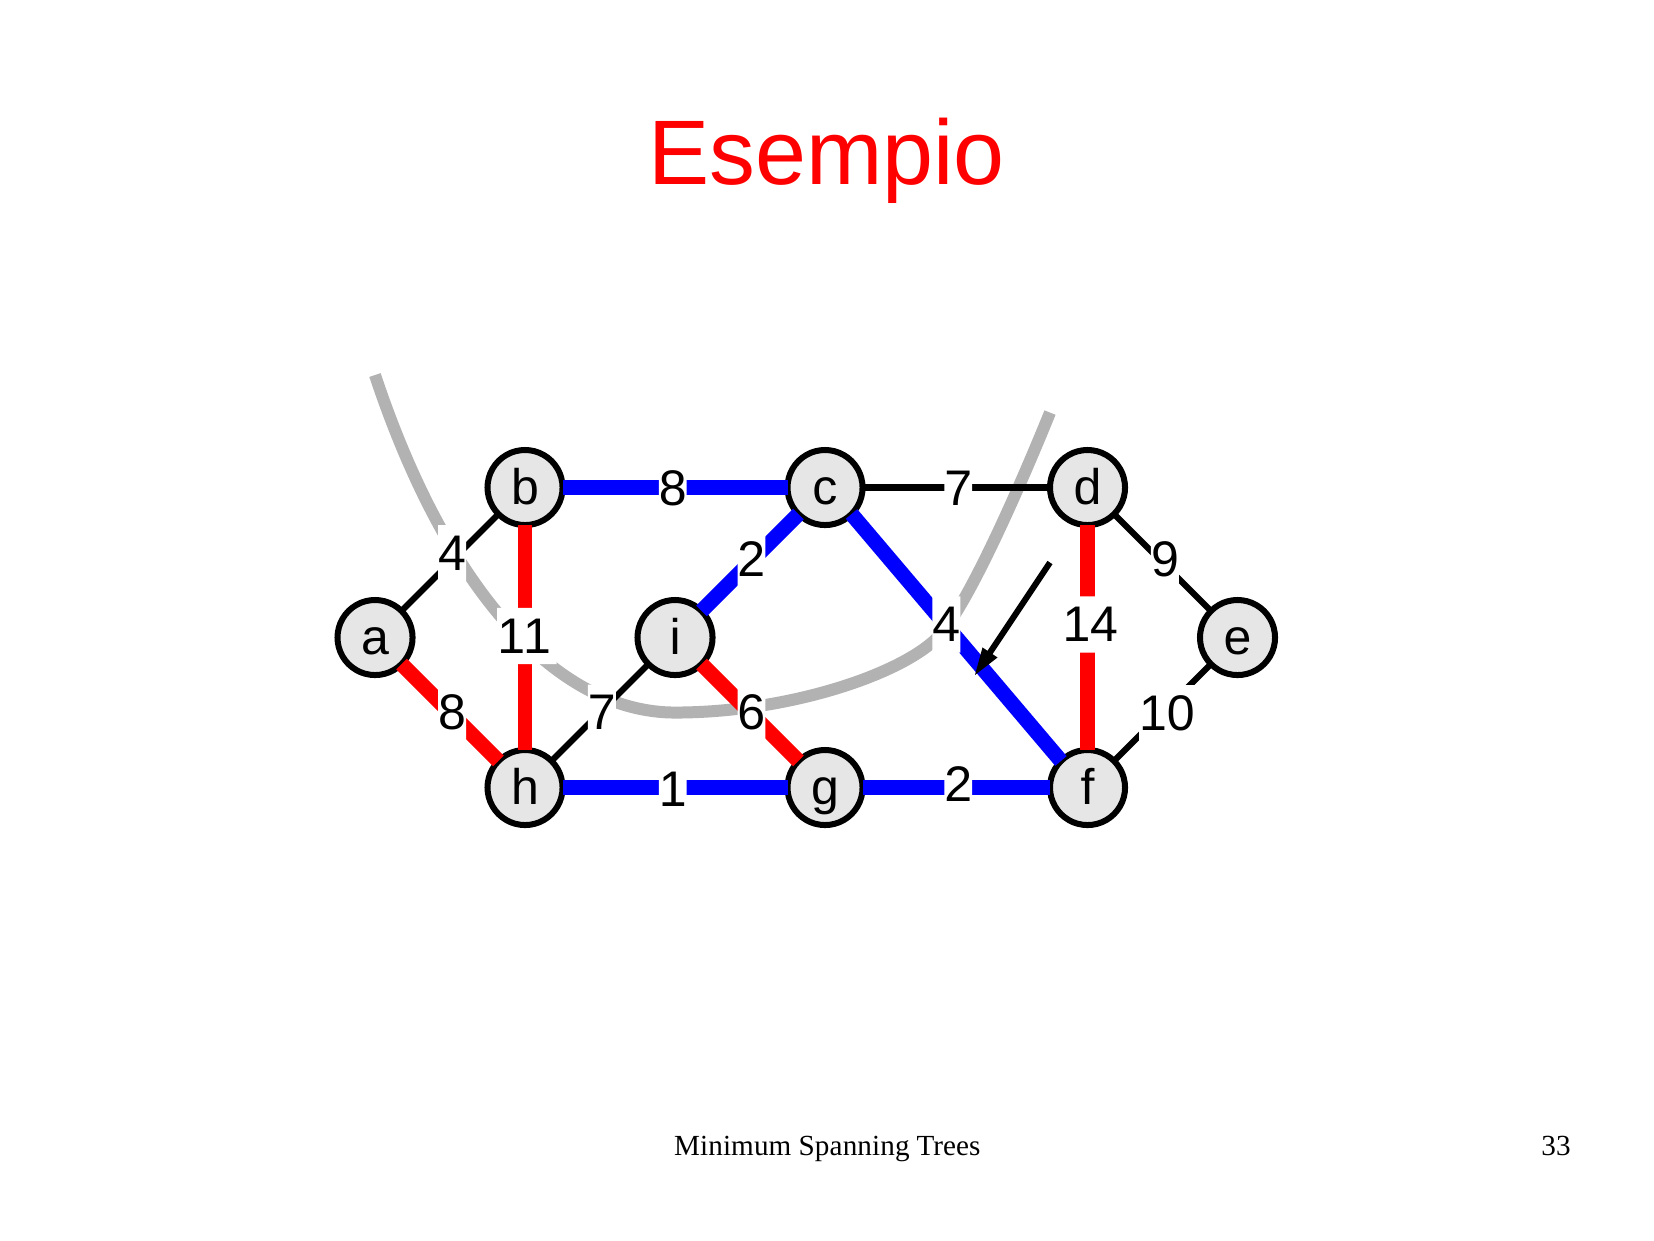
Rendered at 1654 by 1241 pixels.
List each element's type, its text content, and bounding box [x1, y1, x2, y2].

text_box c [788, 450, 863, 526]
text_box 4 [438, 525, 467, 582]
text_box 7 [587, 684, 616, 742]
text_box h [487, 750, 563, 826]
text_box 8 [438, 684, 467, 741]
text_box b [487, 450, 563, 525]
text_box d [1050, 450, 1126, 525]
text_box 6 [737, 684, 766, 742]
text_box e [1200, 600, 1276, 676]
text_box i [637, 600, 713, 676]
text_box 4 [932, 596, 961, 653]
text_box 7 [944, 460, 973, 517]
title Esempio [82, 49, 1571, 257]
text_box 1 [658, 761, 687, 818]
text_box g [788, 750, 863, 826]
text_box 2 [737, 531, 766, 588]
text_box 14 [1062, 596, 1119, 653]
text_box 9 [1150, 531, 1179, 588]
text_box a [337, 600, 413, 676]
text_box 11 [497, 607, 557, 665]
text_box f [1050, 750, 1126, 826]
text_box 10 [1139, 685, 1195, 742]
text_box 2 [944, 756, 973, 813]
text_box 8 [658, 460, 687, 517]
